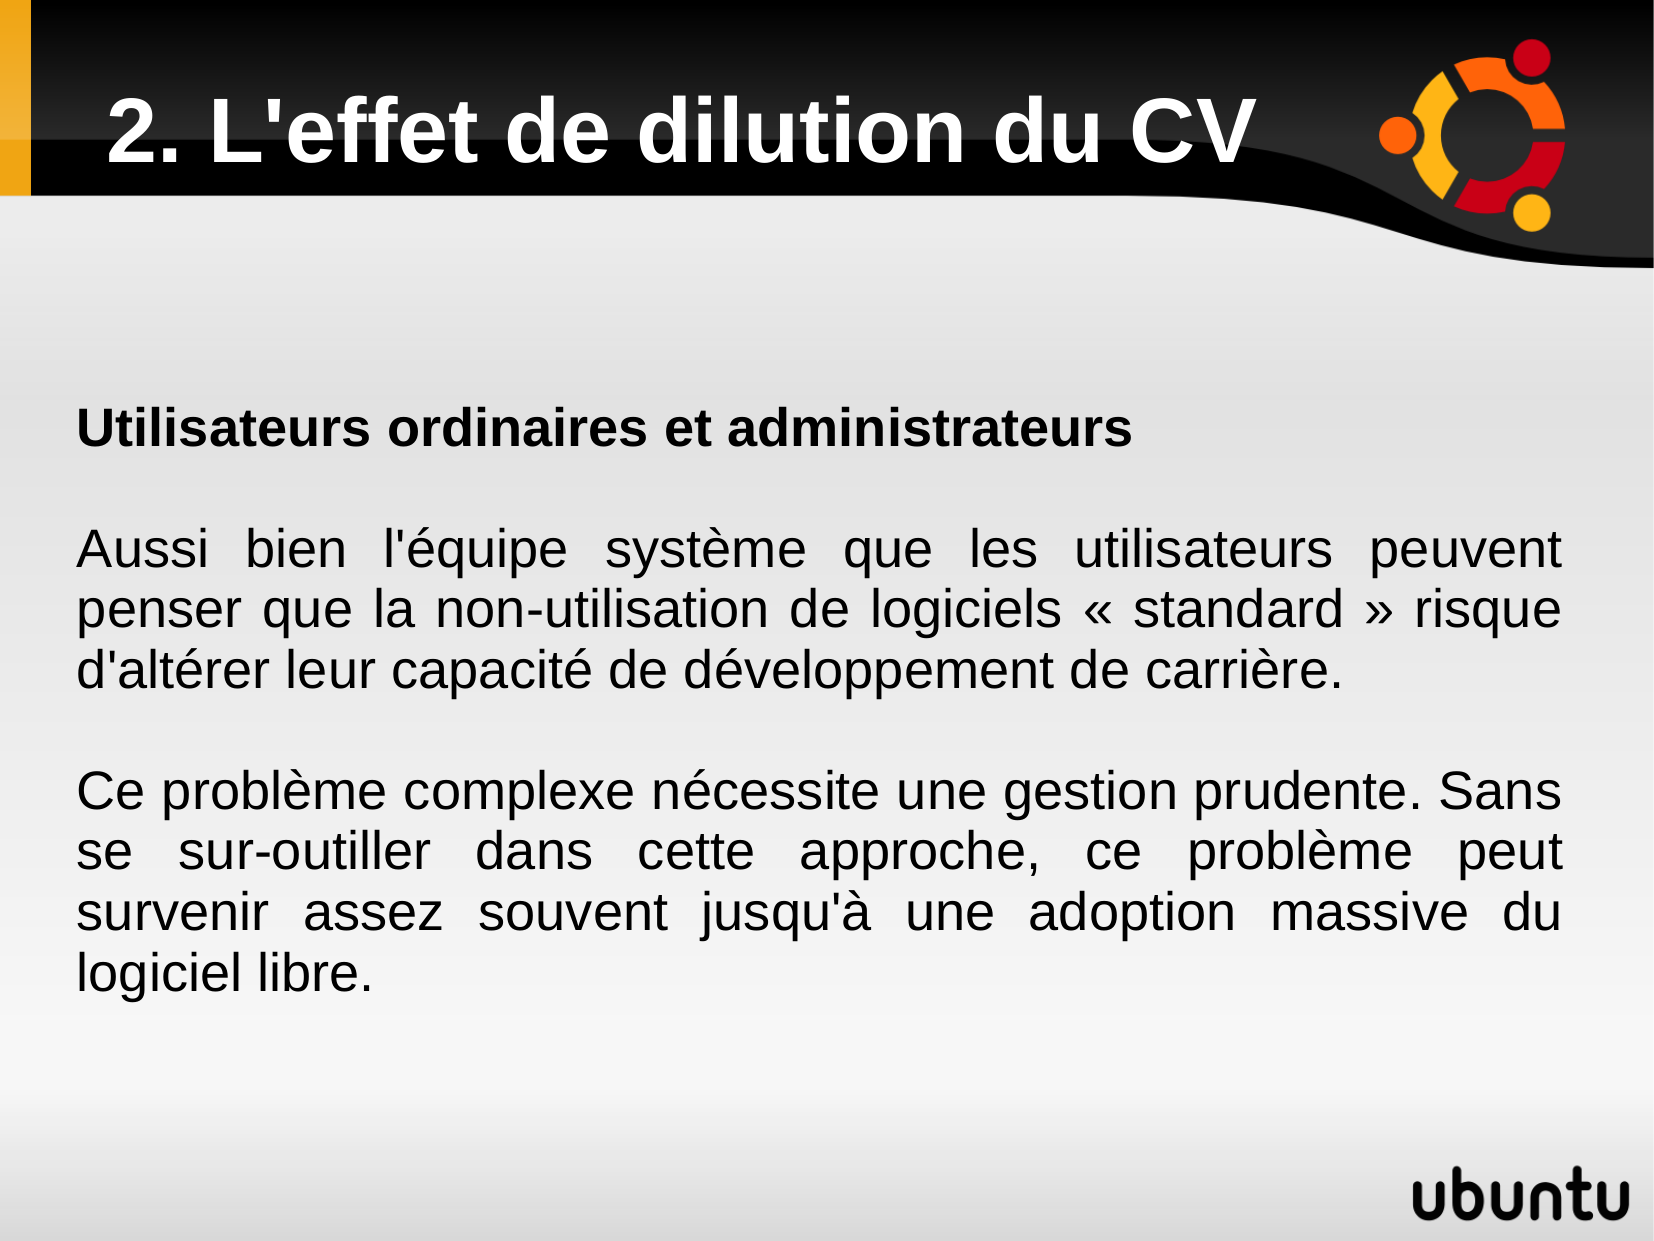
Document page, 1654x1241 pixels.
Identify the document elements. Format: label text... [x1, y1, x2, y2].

title 2. L'effet de dilution du CV [106, 55, 1595, 207]
text_box Utilisateurs ordinaires et administrateurs Aussi bien l'équipe système que les utilisateurs peuvent penser que la non-utilisation de logiciels « standard » risque d'altérer leur capacité de développement de carrière. Ce problème complexe nécessite une gestion prudente. Sans se sur-outiller dans cette approche, ce problème peut survenir assez souvent jusqu'à une adoption massive du logiciel libre. [76, 360, 1565, 1039]
picture [0, 0, 1654, 1241]
